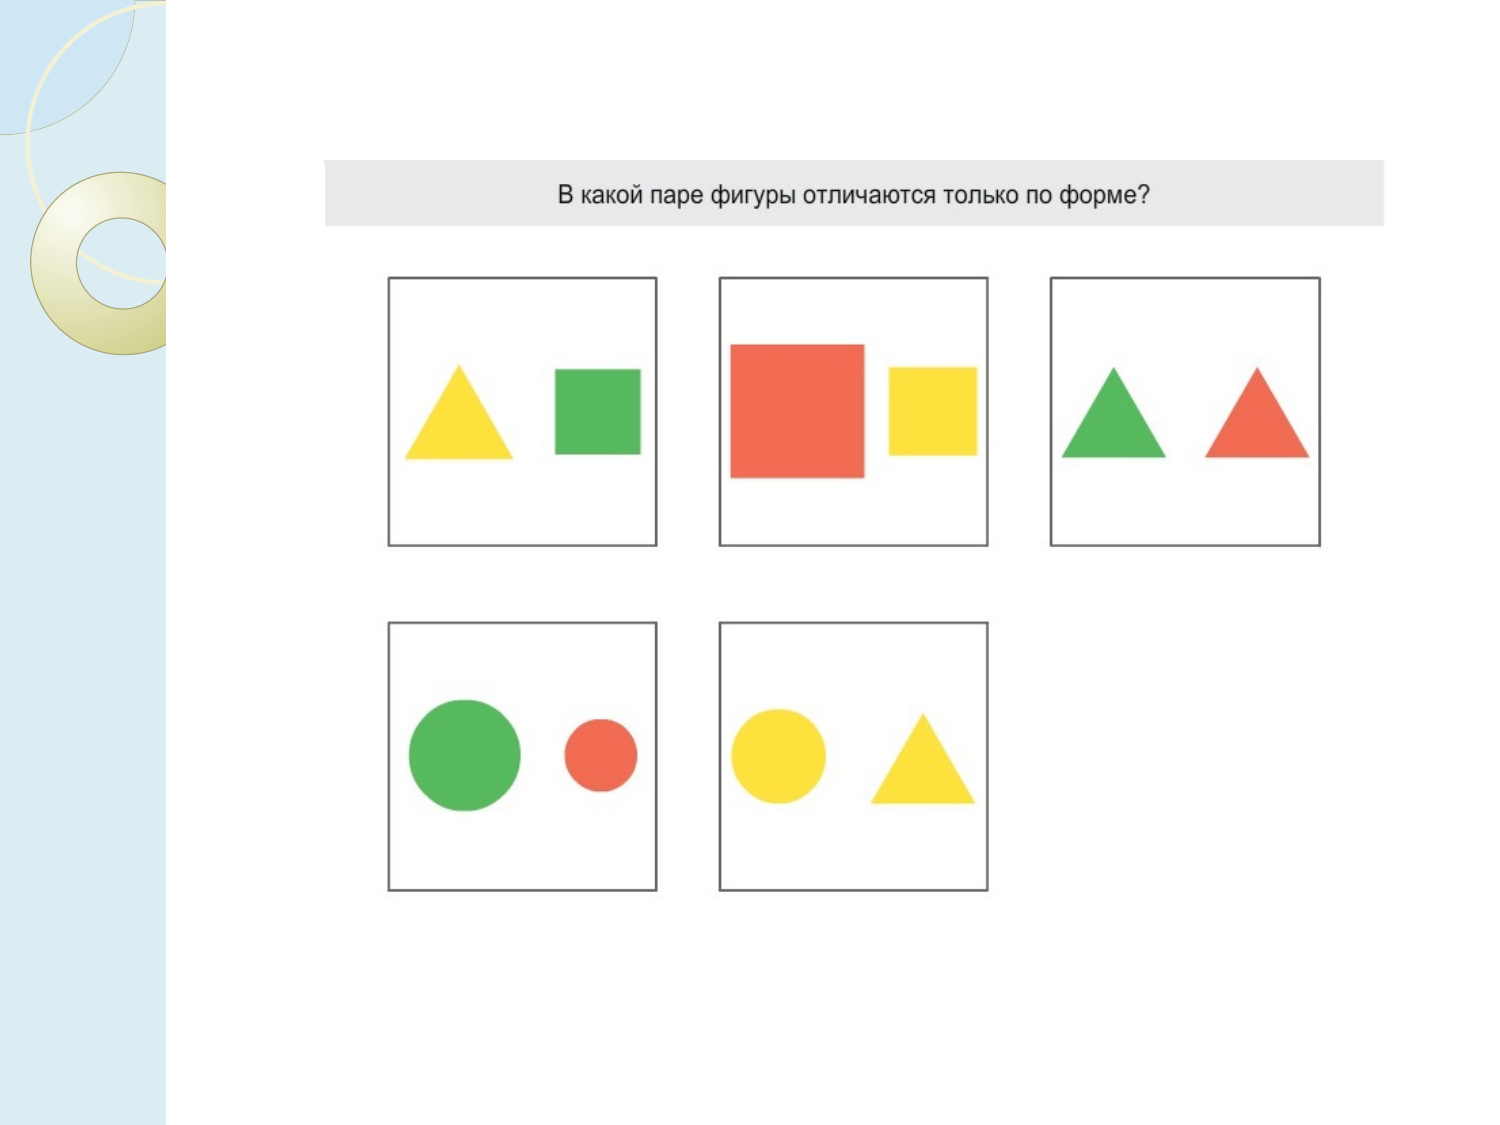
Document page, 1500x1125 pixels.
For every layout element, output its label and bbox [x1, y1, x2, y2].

picture [324, 160, 1385, 949]
